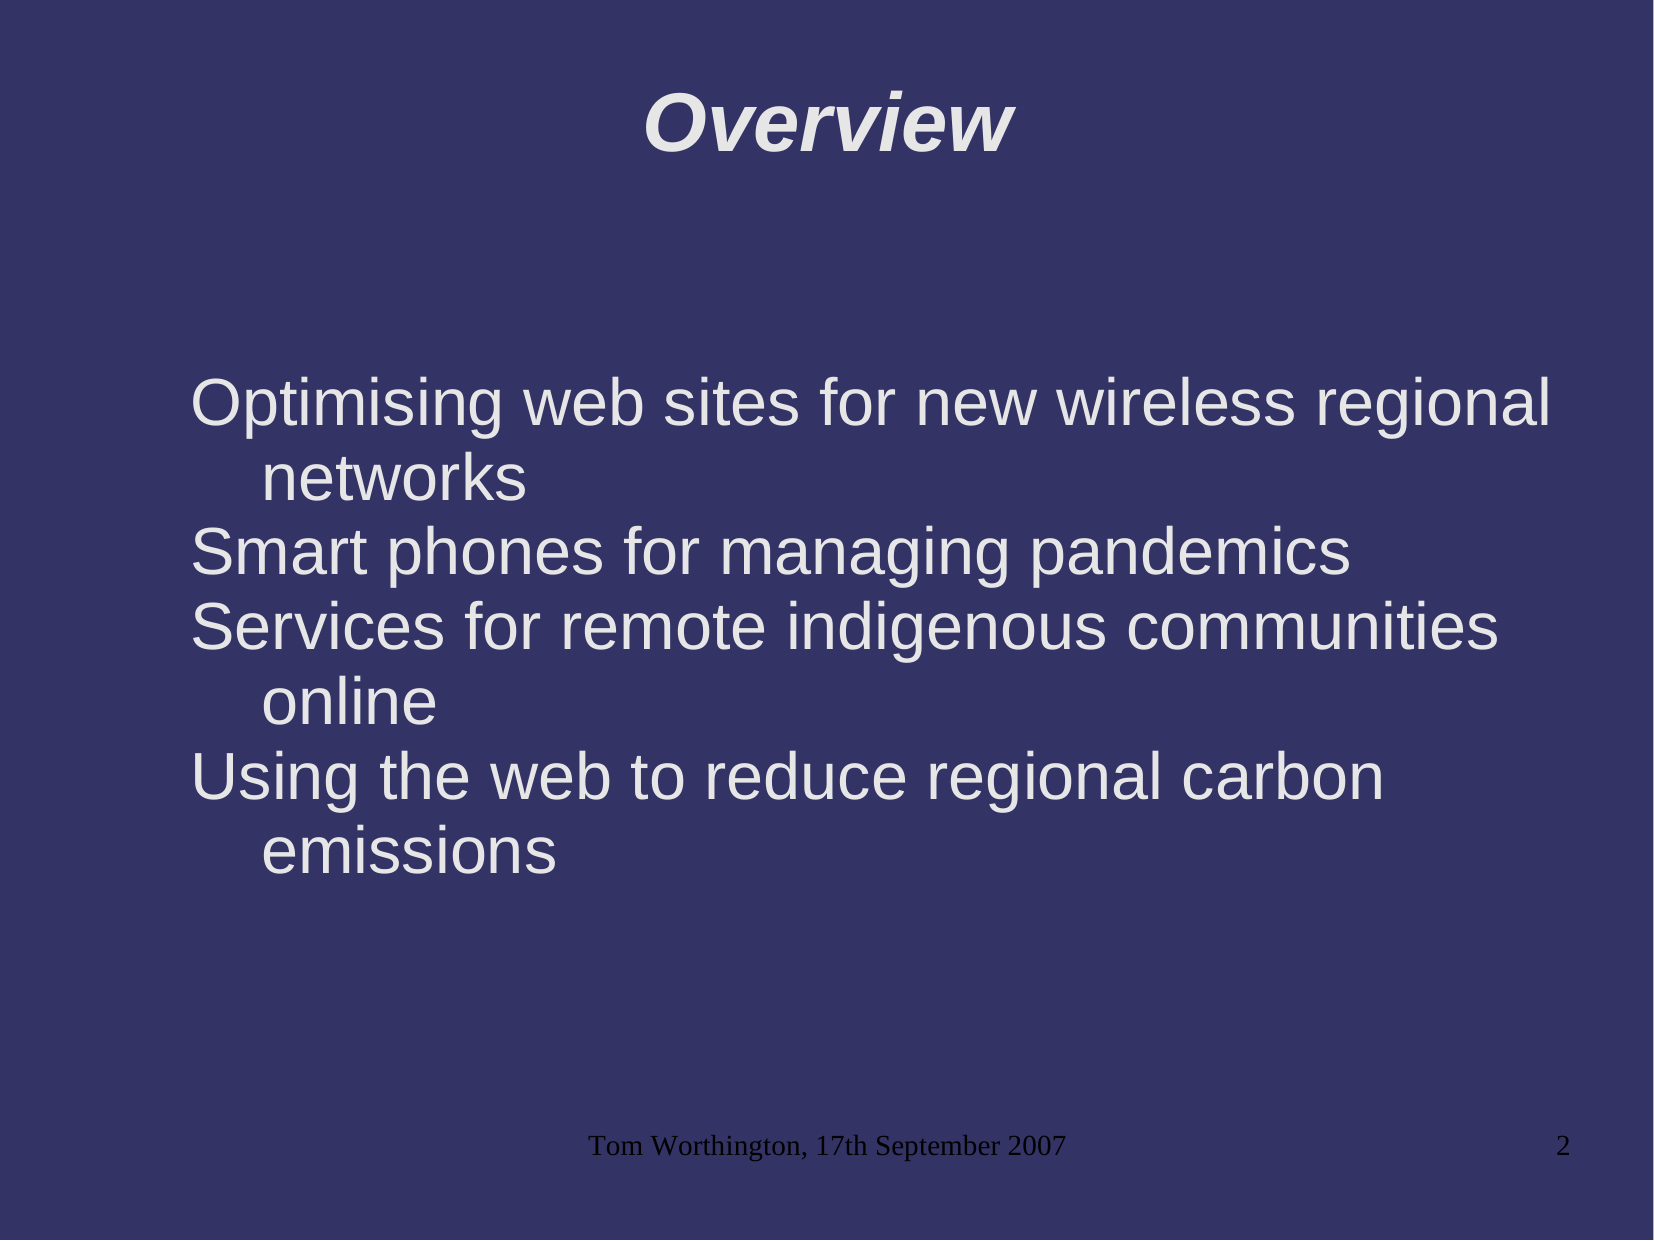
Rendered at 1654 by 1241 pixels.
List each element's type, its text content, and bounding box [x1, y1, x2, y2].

title Overview [121, 19, 1534, 227]
list Optimising web sites for new wireless regional networks Smart phones for managing pandemics Services for remote indigenous communities online Using the web to reduce regional carbon emissions [178, 364, 1570, 1147]
